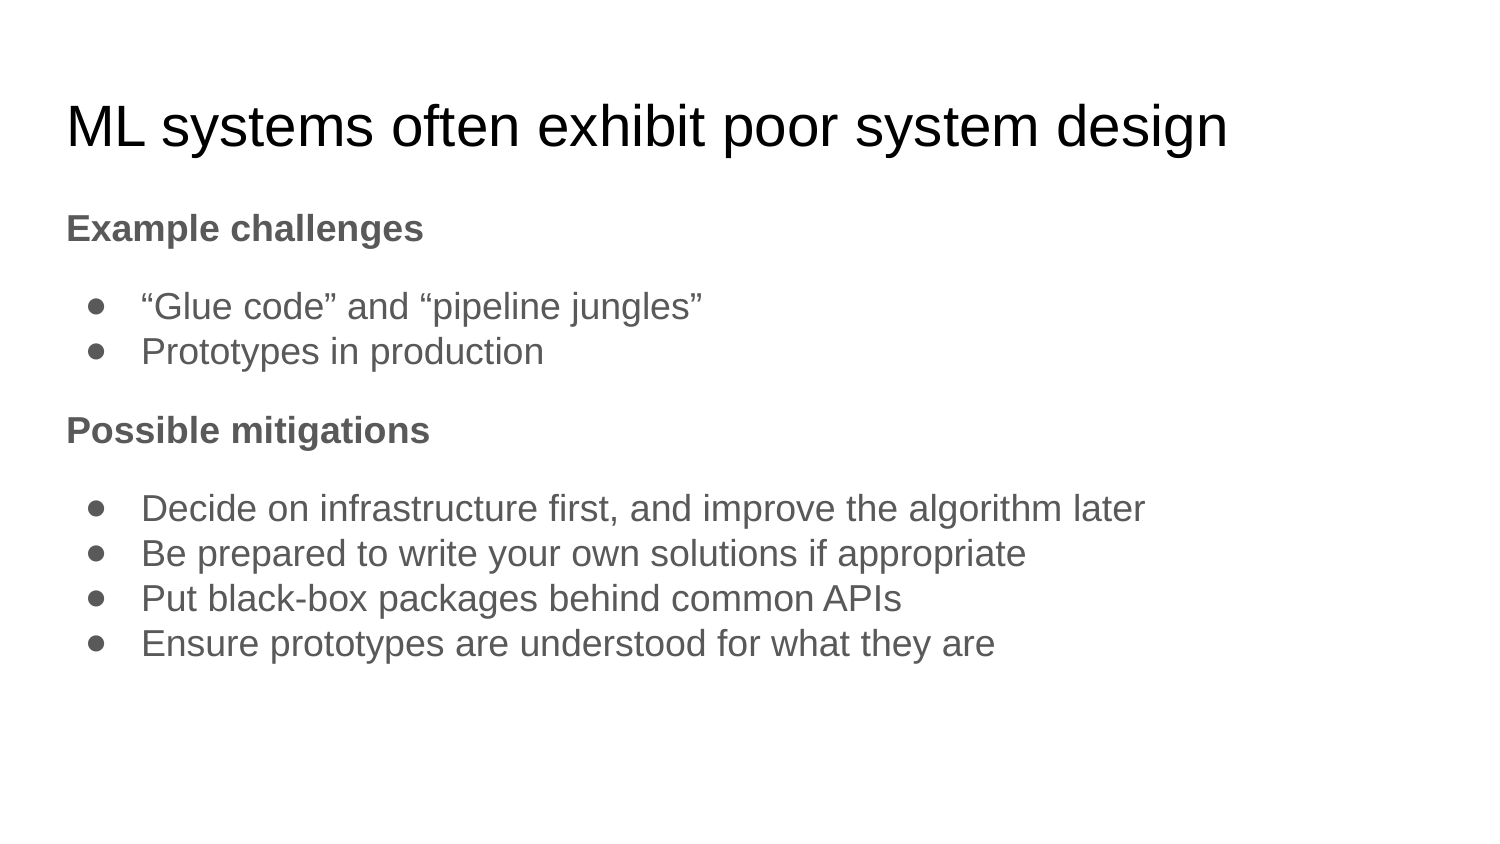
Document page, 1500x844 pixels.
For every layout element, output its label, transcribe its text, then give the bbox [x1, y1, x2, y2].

title ML systems often exhibit poor system design [51, 72, 1449, 167]
list Example challenges “Glue code” and “pipeline jungles” Prototypes in production Possible mitigations Decide on infrastructure first, and improve the algorithm later Be prepared to write your own solutions if appropriate Put black-box packages behind common APIs Ensure prototypes are understood for what they are [51, 189, 1449, 750]
